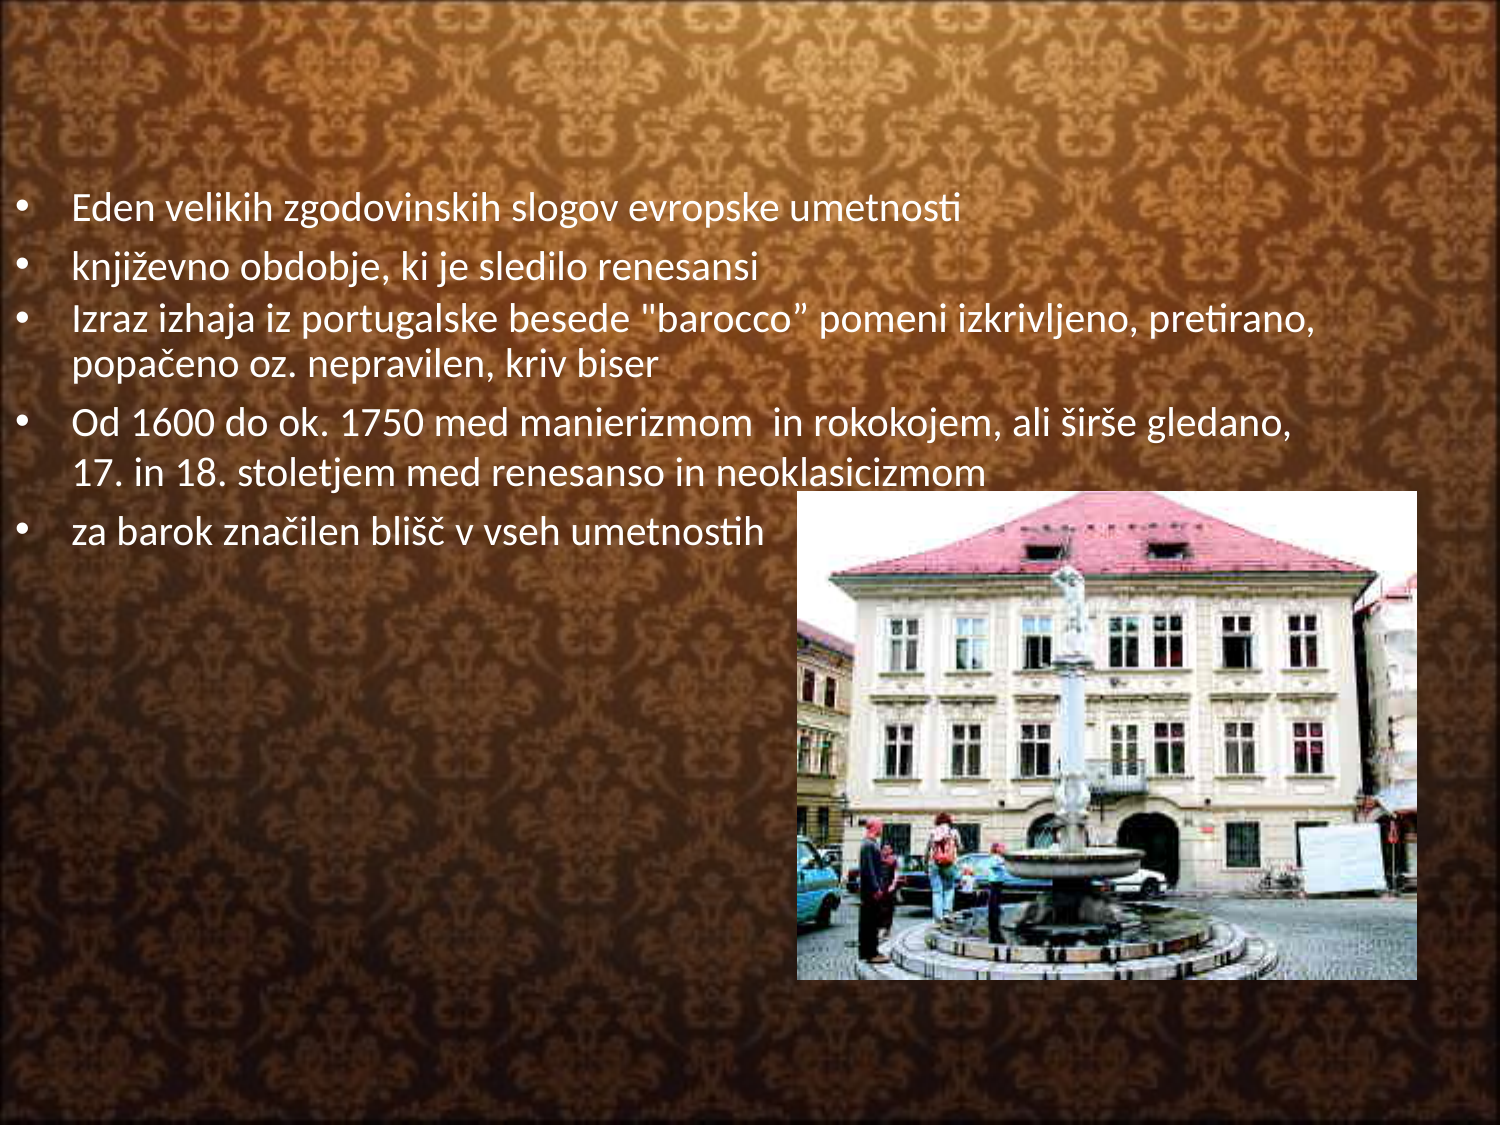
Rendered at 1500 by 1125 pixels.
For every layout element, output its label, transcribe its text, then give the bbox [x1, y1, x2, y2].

title barok [75, 45, 1425, 233]
list Eden velikih zgodovinskih slogov evropske umetnosti književno obdobje, ki je sledilo renesansi Izraz izhaja iz portugalske besede "barocco” pomeni izkrivljeno, pretirano, popačeno oz. nepravilen, kriv biser Od 1600 do ok. 1750 med manierizmom in rokokojem, ali širše gledano, 17. in 18. stoletjem med renesanso in neoklasicizmom za barok značilen blišč v vseh umetnostih [0, 172, 1350, 916]
picture [0, 0, 1500, 1125]
